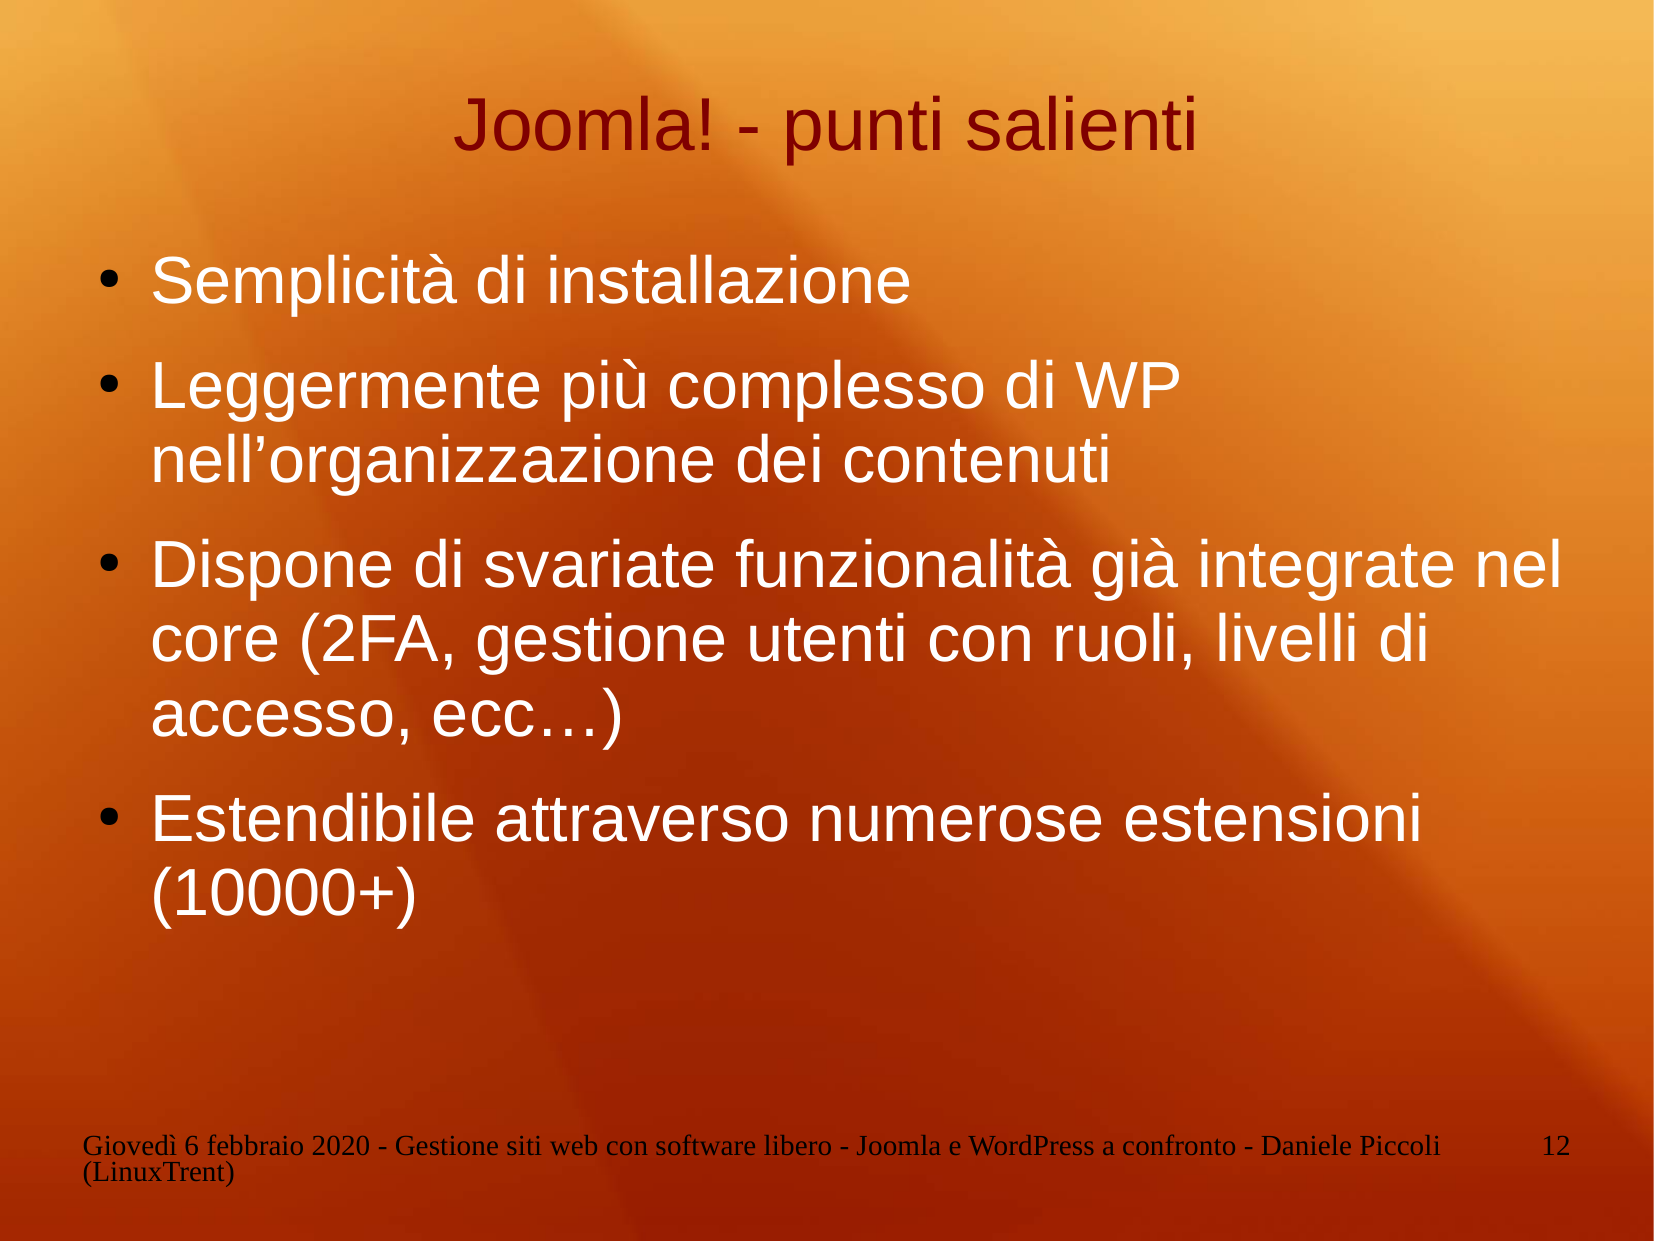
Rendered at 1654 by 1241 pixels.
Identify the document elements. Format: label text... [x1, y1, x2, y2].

title Joomla! - punti salienti [82, 49, 1571, 201]
picture [0, 0, 1654, 1241]
list Semplicità di installazione Leggermente più complesso di WP nell’organizzazione dei contenuti Dispone di svariate funzionalità già integrate nel core (2FA, gestione utenti con ruoli, livelli di accesso, ecc…) Estendibile attraverso numerose estensioni (10000+) [79, 243, 1568, 963]
